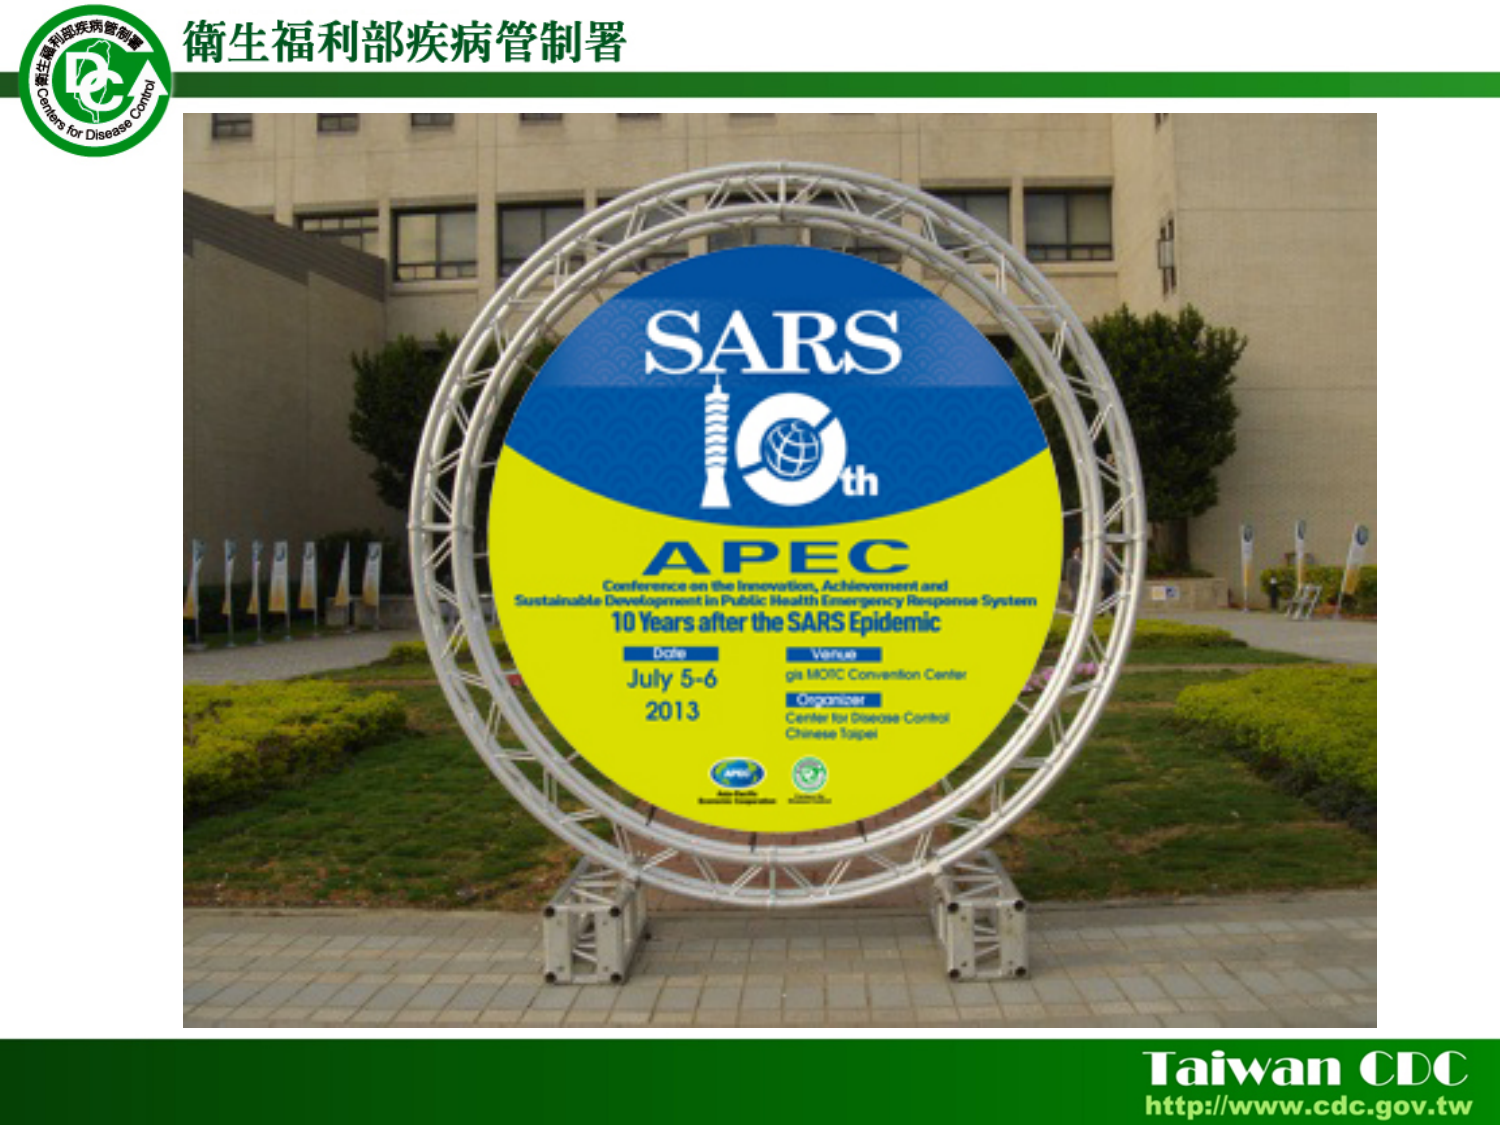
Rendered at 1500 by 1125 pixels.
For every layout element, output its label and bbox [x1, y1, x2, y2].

picture [183, 113, 1377, 1028]
